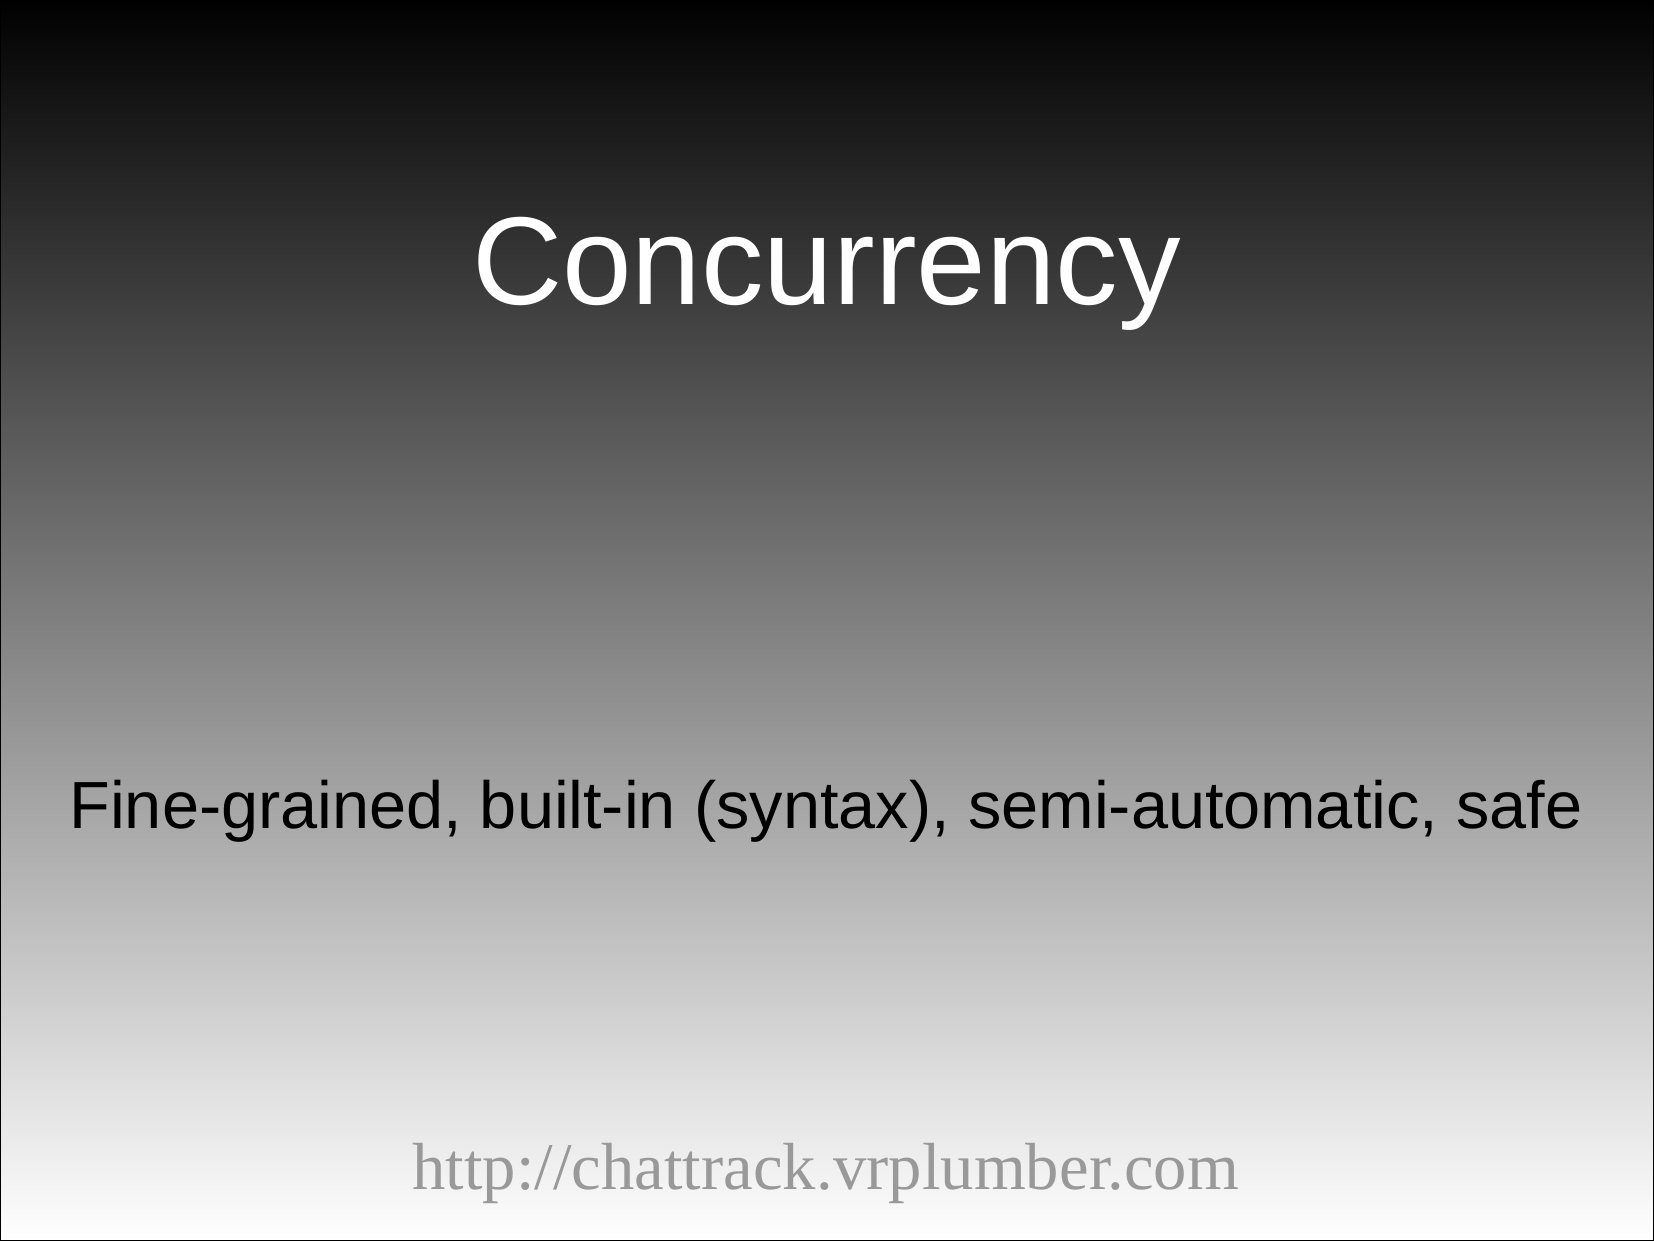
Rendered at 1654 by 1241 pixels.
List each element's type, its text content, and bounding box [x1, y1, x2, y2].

subtitle Fine-grained, built-in (syntax), semi-automatic, safe [29, 395, 1625, 1215]
title Concurrency [0, 49, 1654, 473]
